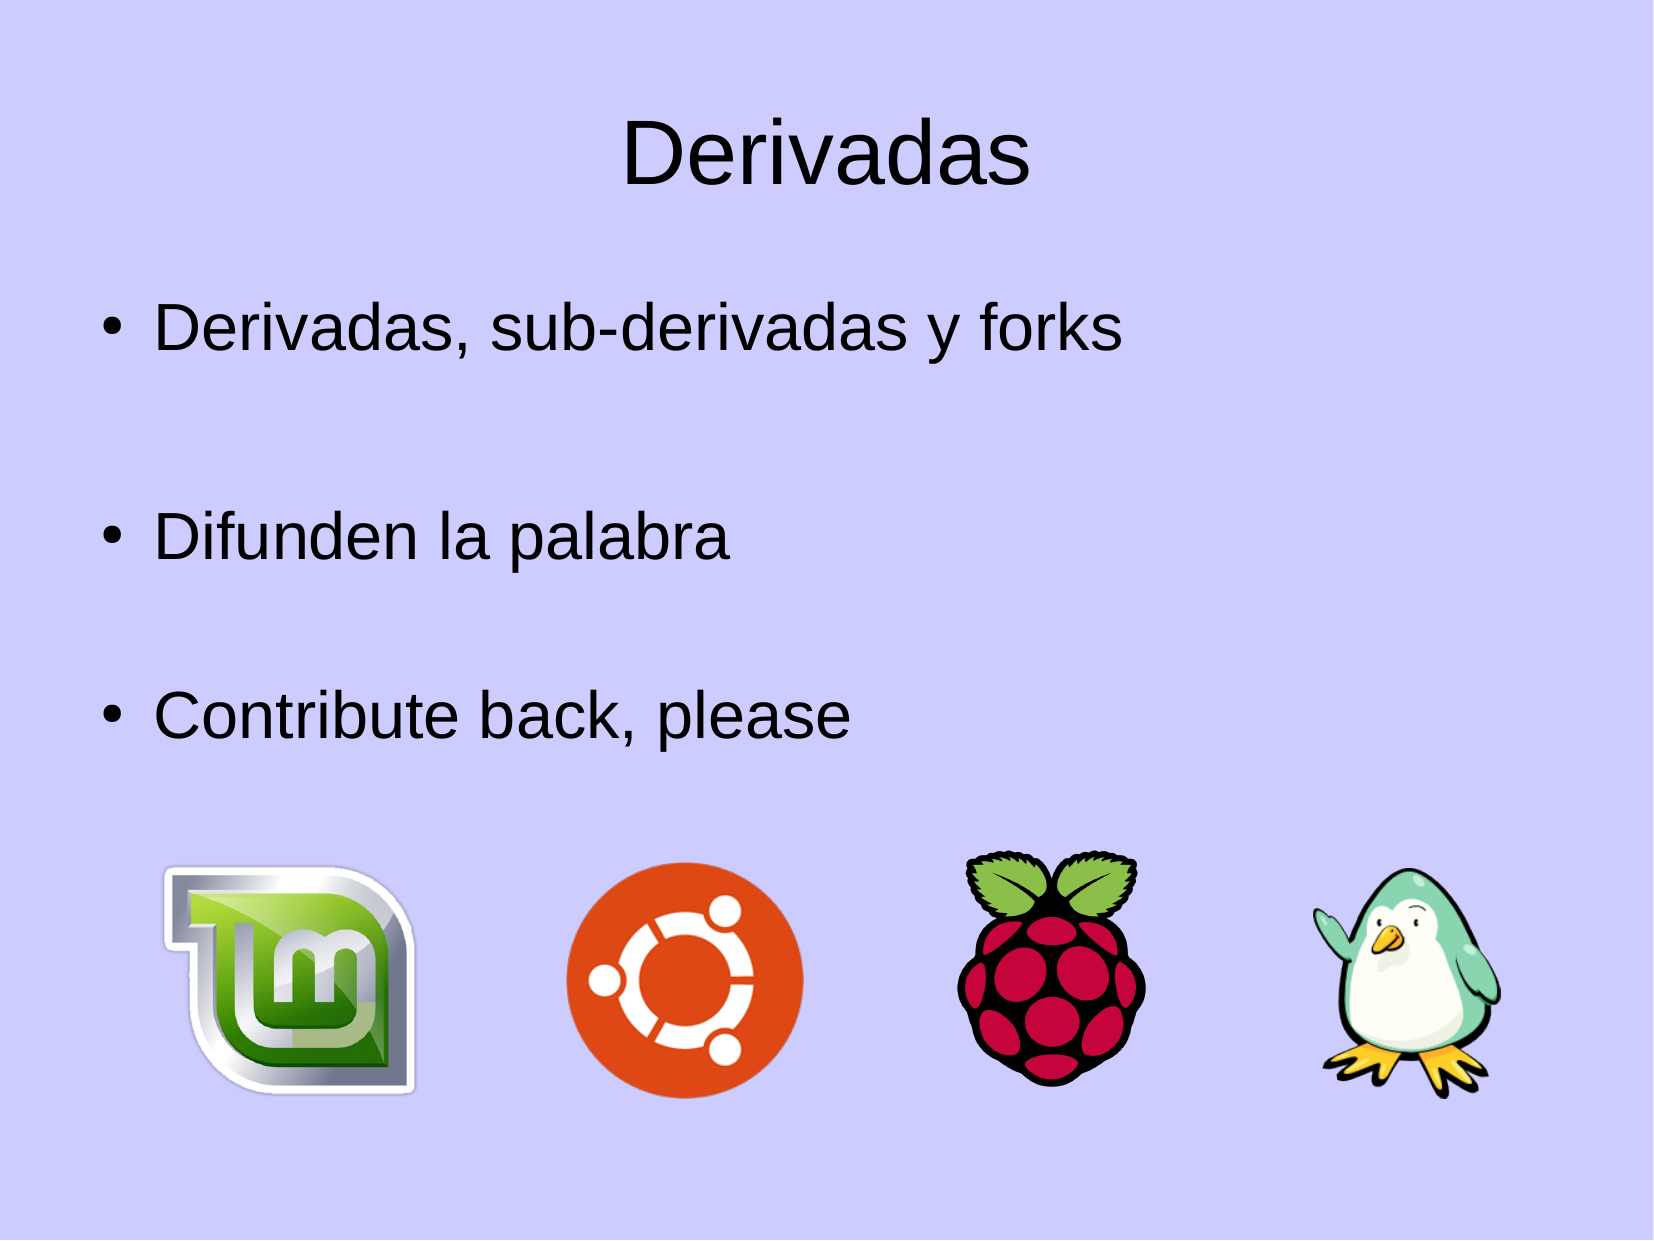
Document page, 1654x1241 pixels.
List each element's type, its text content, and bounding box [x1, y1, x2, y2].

picture [153, 850, 425, 1111]
title Derivadas [82, 49, 1571, 257]
picture [1313, 868, 1501, 1099]
list Derivadas, sub-derivadas y forks Difunden la palabra Contribute back, please [82, 290, 1571, 768]
picture [566, 862, 804, 1099]
picture [957, 850, 1146, 1087]
